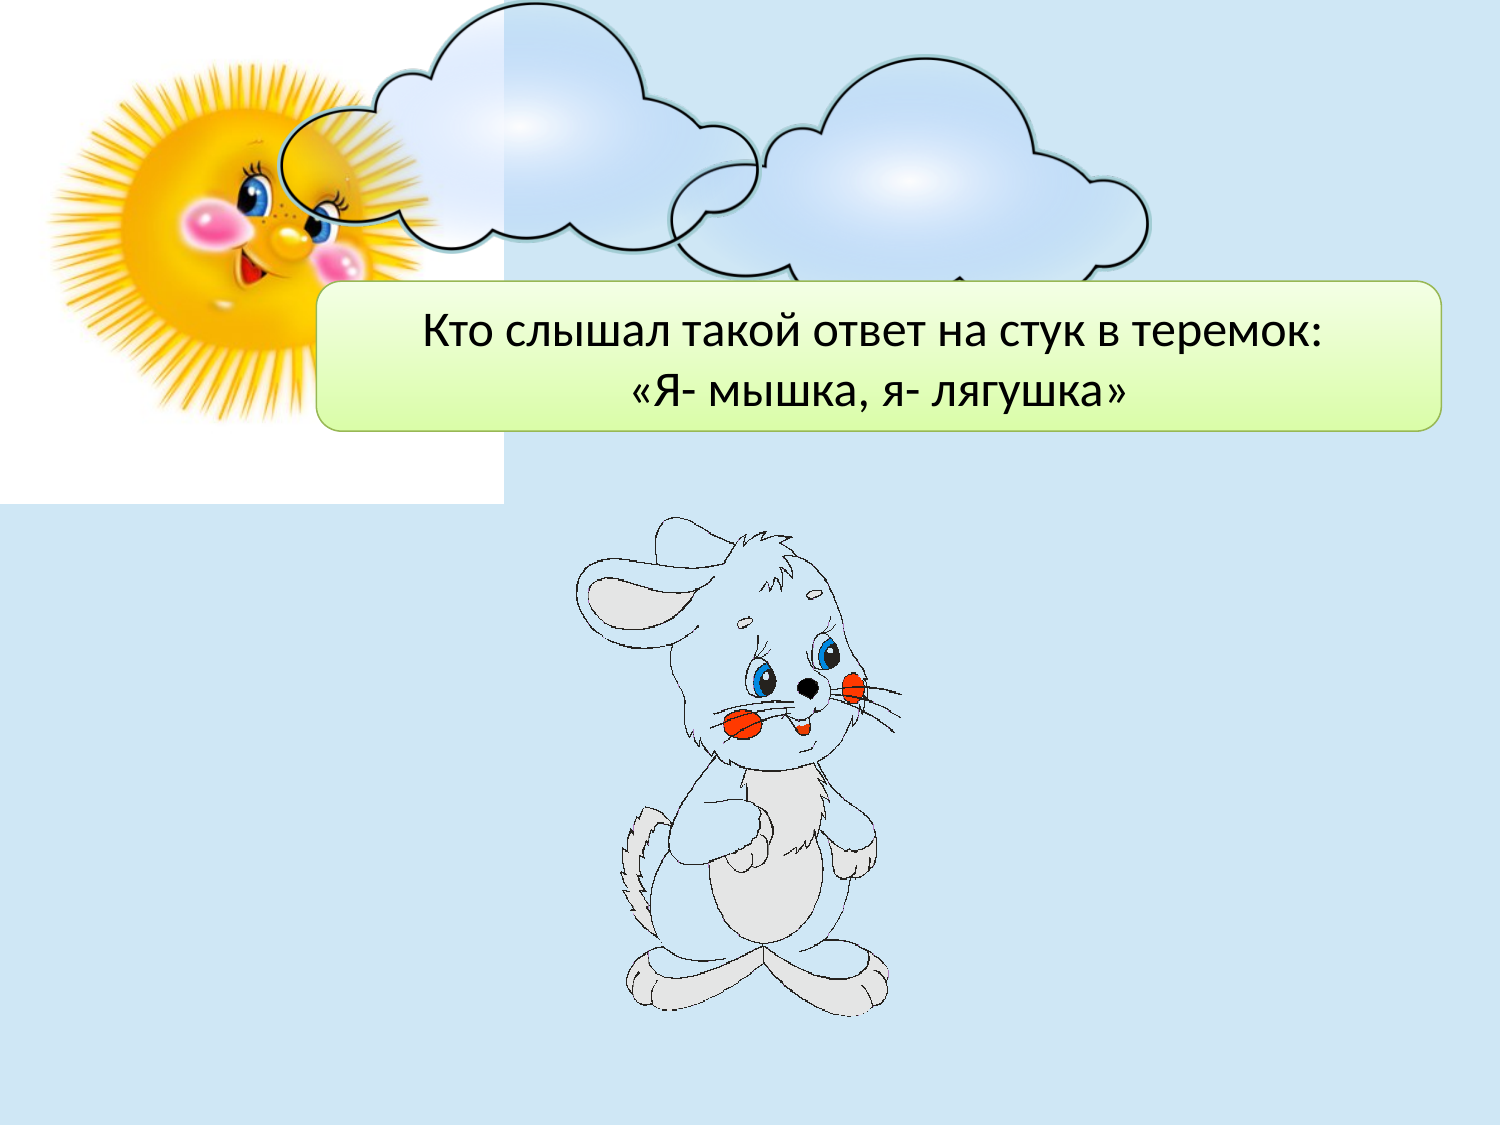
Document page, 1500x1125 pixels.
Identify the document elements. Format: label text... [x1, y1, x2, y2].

picture [0, 0, 1152, 504]
picture [574, 515, 903, 1020]
text_box Кто слышал такой ответ на стук в теремок: «Я- мышка, я- лягушка» [316, 281, 1442, 432]
